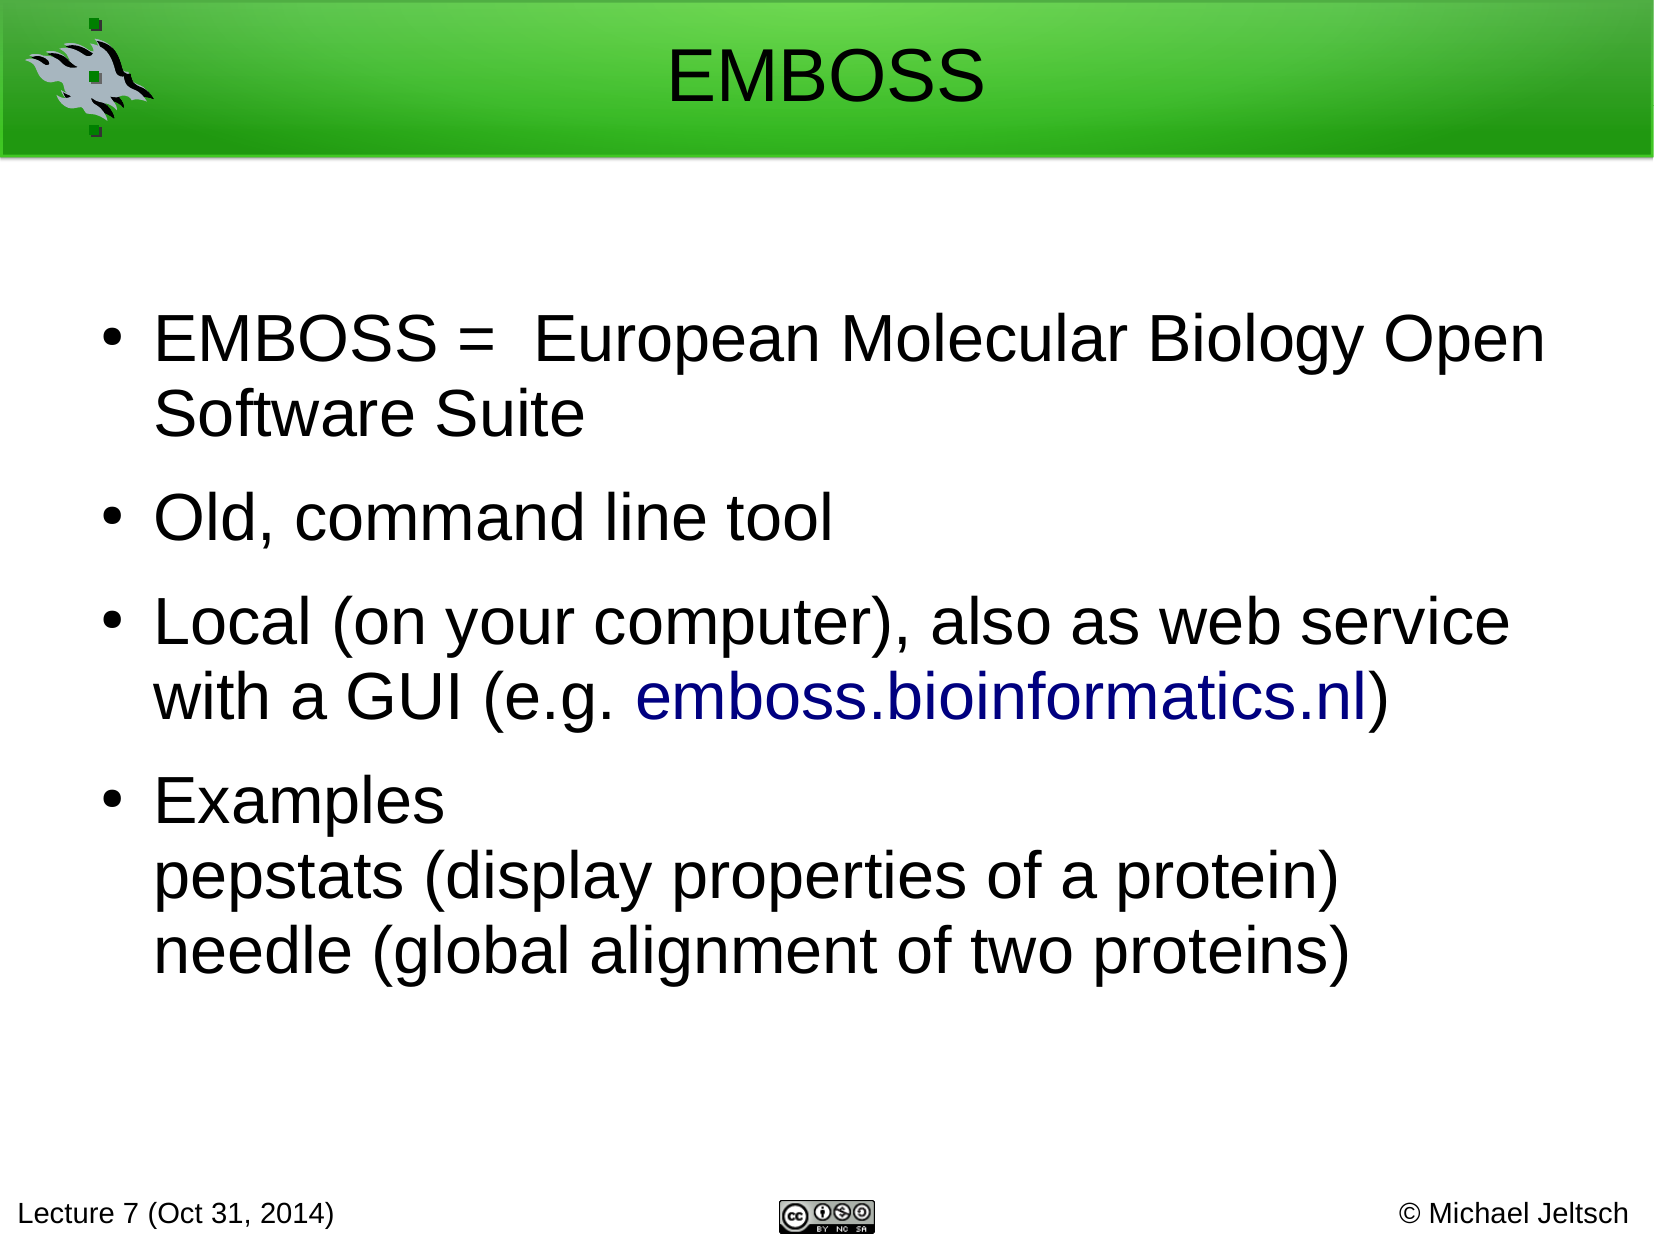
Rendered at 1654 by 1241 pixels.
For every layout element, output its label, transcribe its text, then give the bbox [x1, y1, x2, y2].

picture [779, 1200, 875, 1234]
list EMBOSS = European Molecular Biology Open Software Suite Old, command line tool Local (on your computer), also as web service with a GUI (e.g. emboss.bioinformatics.nl) Examples pepstats (display properties of a protein) needle (global alignment of two proteins) [82, 300, 1571, 1021]
title EMBOSS [206, 30, 1448, 121]
